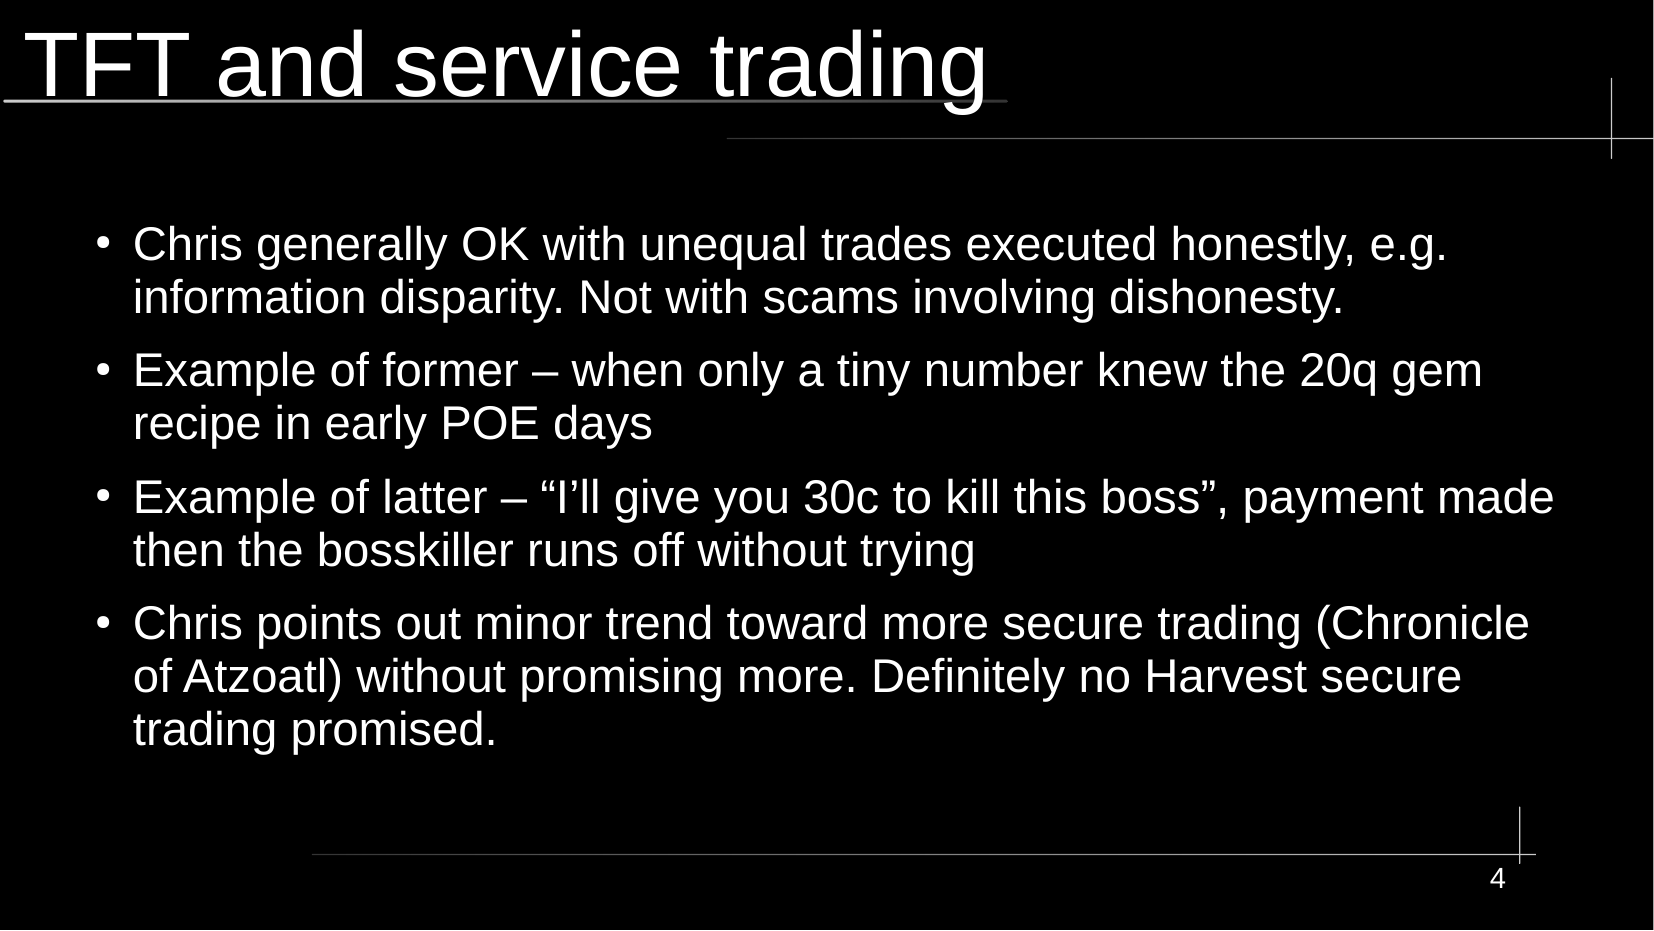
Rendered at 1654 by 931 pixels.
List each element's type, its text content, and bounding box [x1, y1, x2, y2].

title TFT and service trading [23, 11, 1589, 119]
list Chris generally OK with unequal trades executed honestly, e.g. information disparity. Not with scams involving dishonesty. Example of former – when only a tiny number knew the 20q gem recipe in early POE days Example of latter – “I’ll give you 30c to kill this boss”, payment made then the bosskiller runs off without trying Chris points out minor trend toward more secure trading (Chronicle of Atzoatl) without promising more. Definitely no Harvest secure trading promised. [82, 217, 1571, 758]
